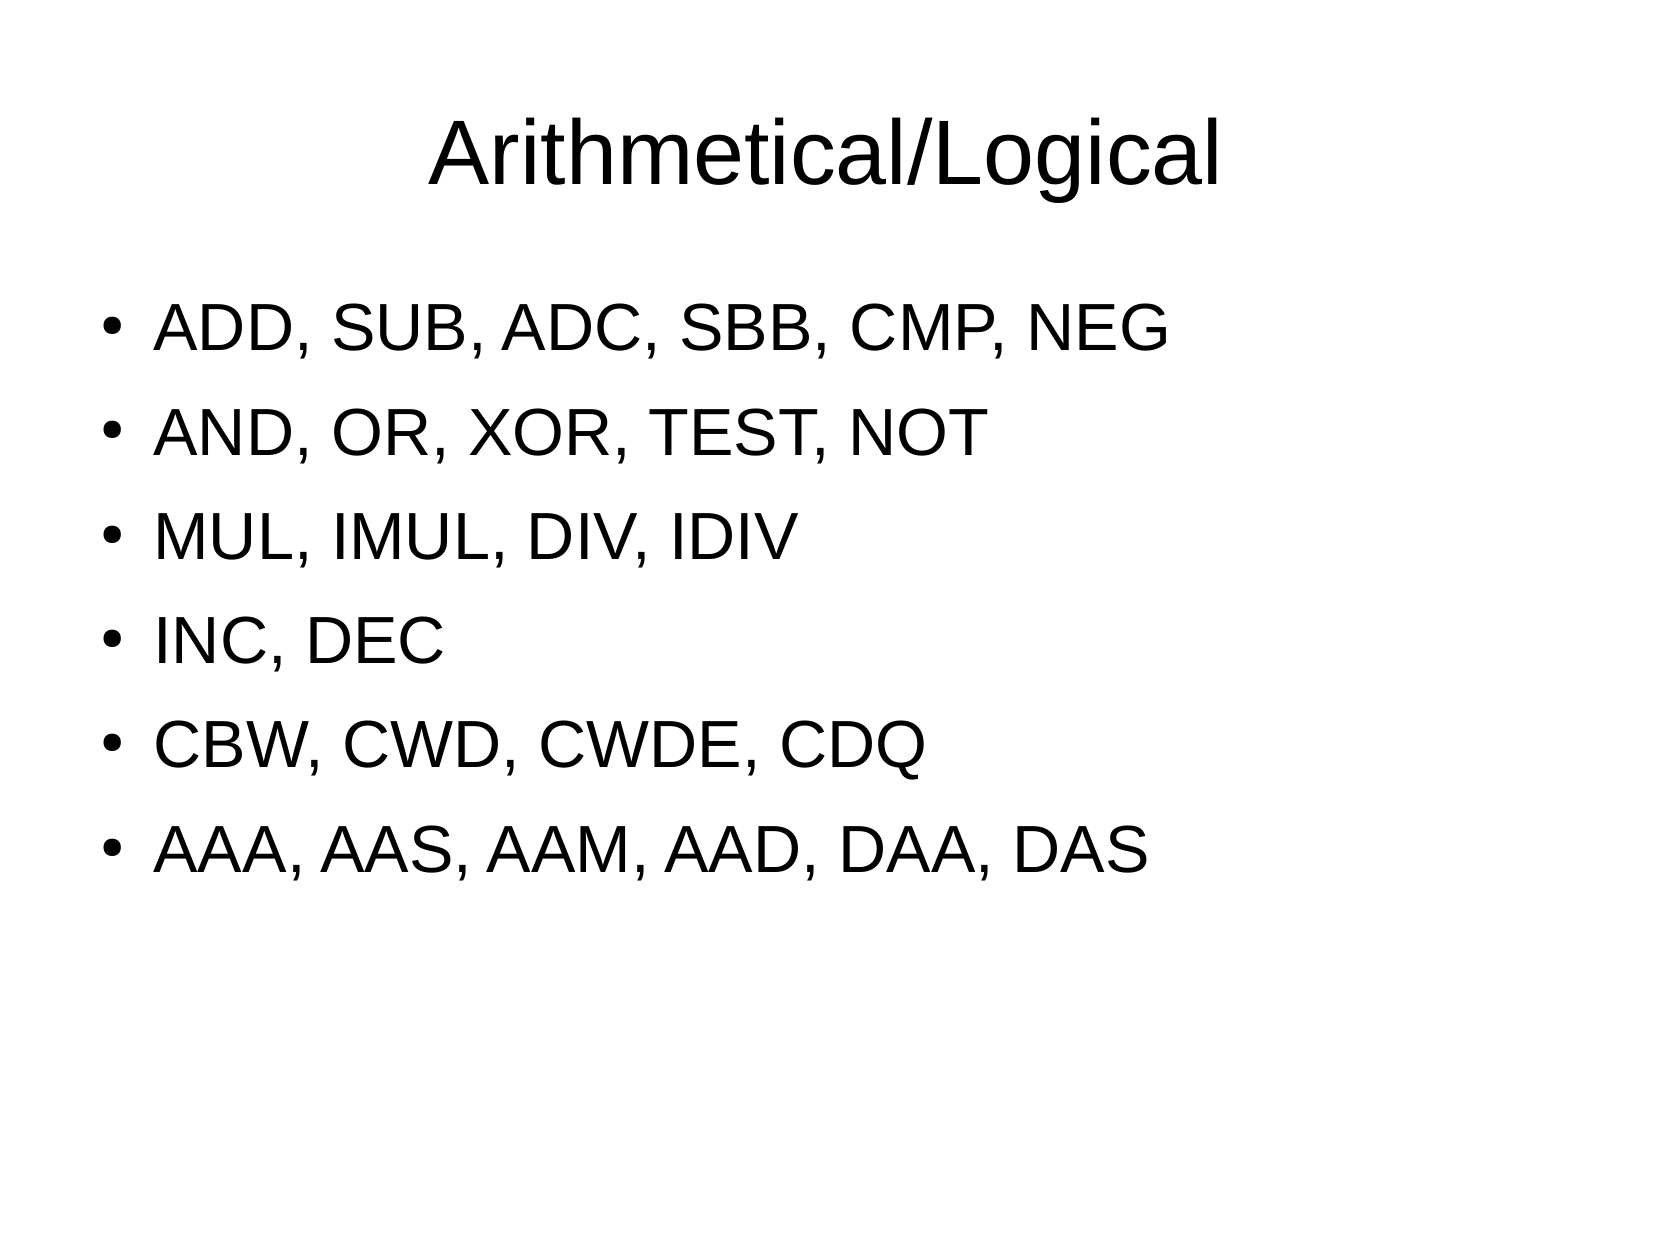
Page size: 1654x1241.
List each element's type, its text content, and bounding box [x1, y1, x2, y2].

title Arithmetical/Logical [82, 56, 1571, 250]
list ADD, SUB, ADC, SBB, CMP, NEG AND, OR, XOR, TEST, NOT MUL, IMUL, DIV, IDIV INC, DEC CBW, CWD, CWDE, CDQ AAA, AAS, AAM, AAD, DAA, DAS [82, 290, 1571, 1094]
